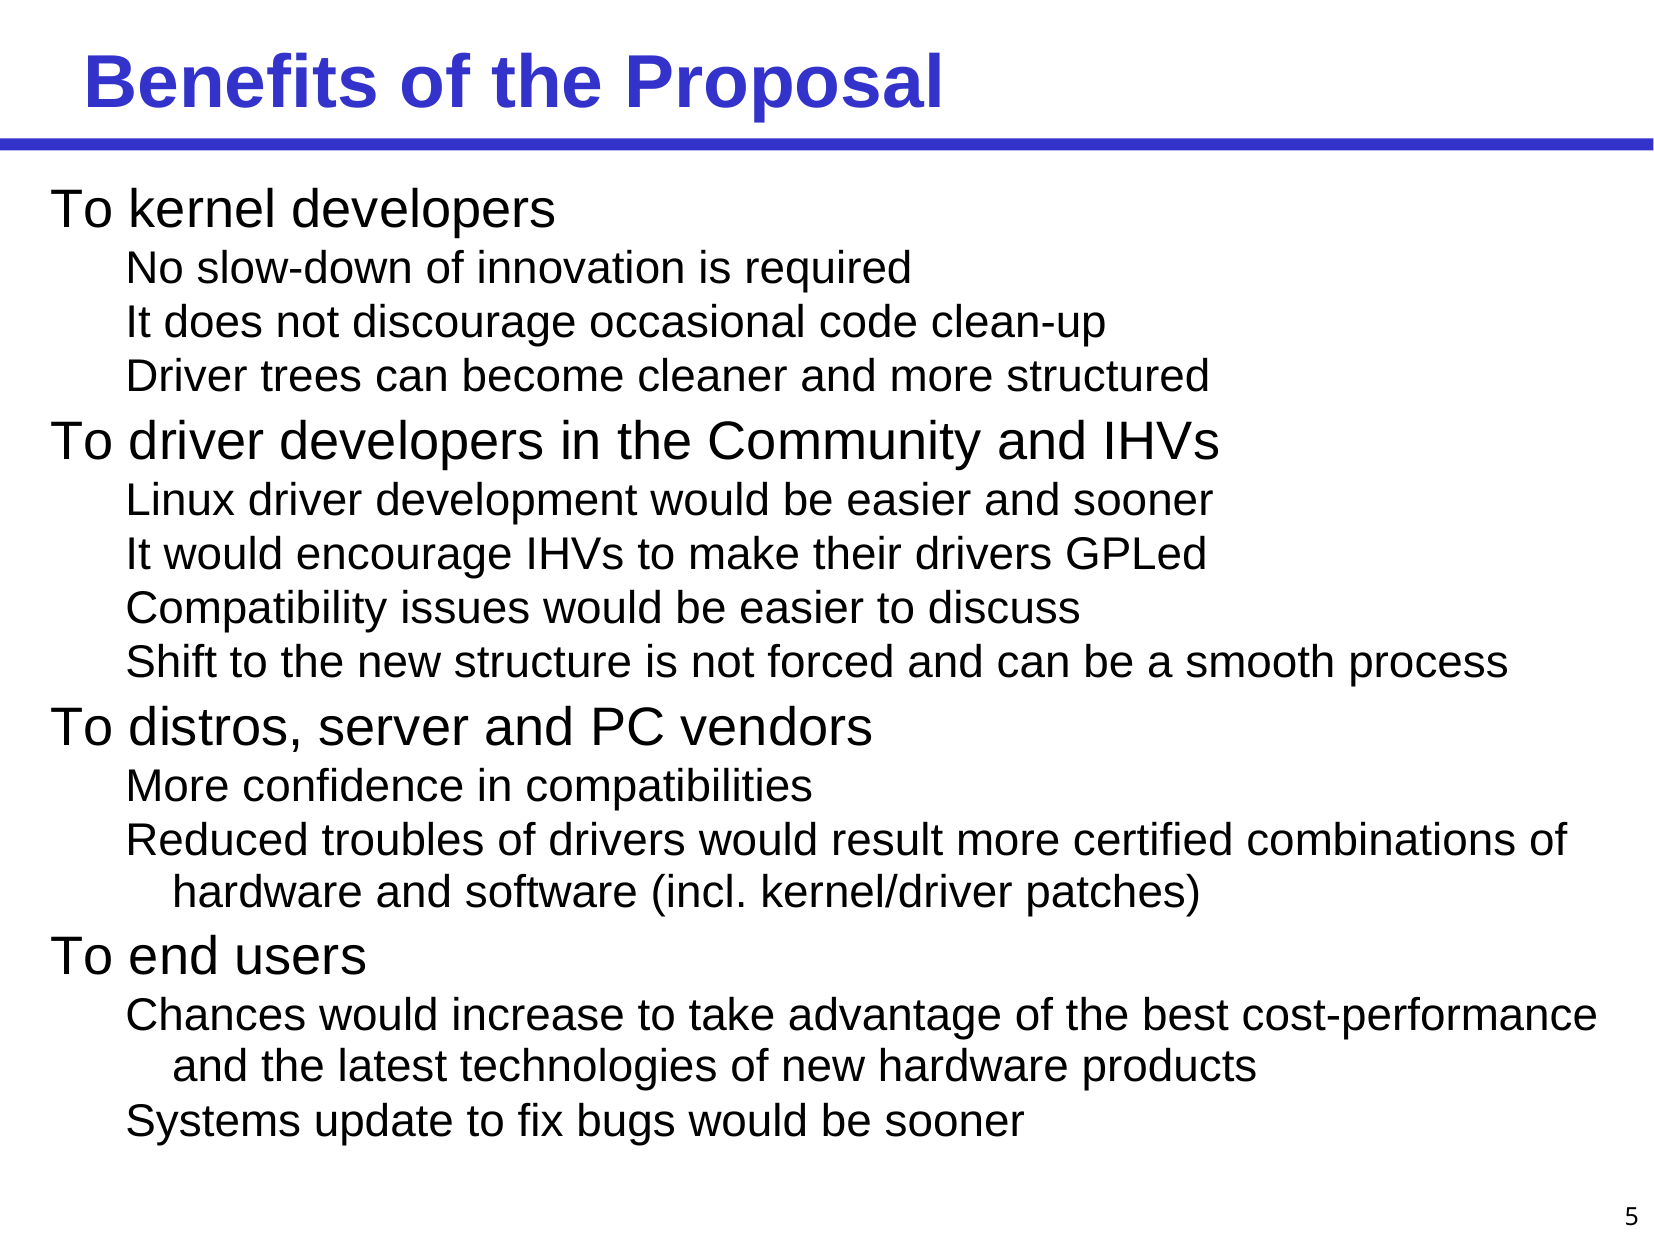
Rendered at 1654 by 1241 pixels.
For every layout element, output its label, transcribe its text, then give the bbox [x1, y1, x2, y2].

list To kernel developers No slow-down of innovation is required It does not discourage occasional code clean-up Driver trees can become cleaner and more structured To driver developers in the Community and IHVs Linux driver development would be easier and sooner It would encourage IHVs to make their drivers GPLed Compatibility issues would be easier to discuss Shift to the new structure is not forced and can be a smooth process To distros, server and PC vendors More confidence in compatibilities Reduced troubles of drivers would result more certified combinations of hardware and software (incl. kernel/driver patches) To end users Chances would increase to take advantage of the best cost-performance and the latest technologies of new hardware products Systems update to fix bugs would be sooner [35, 170, 1620, 1199]
title Benefits of the Proposal [68, 21, 1478, 132]
